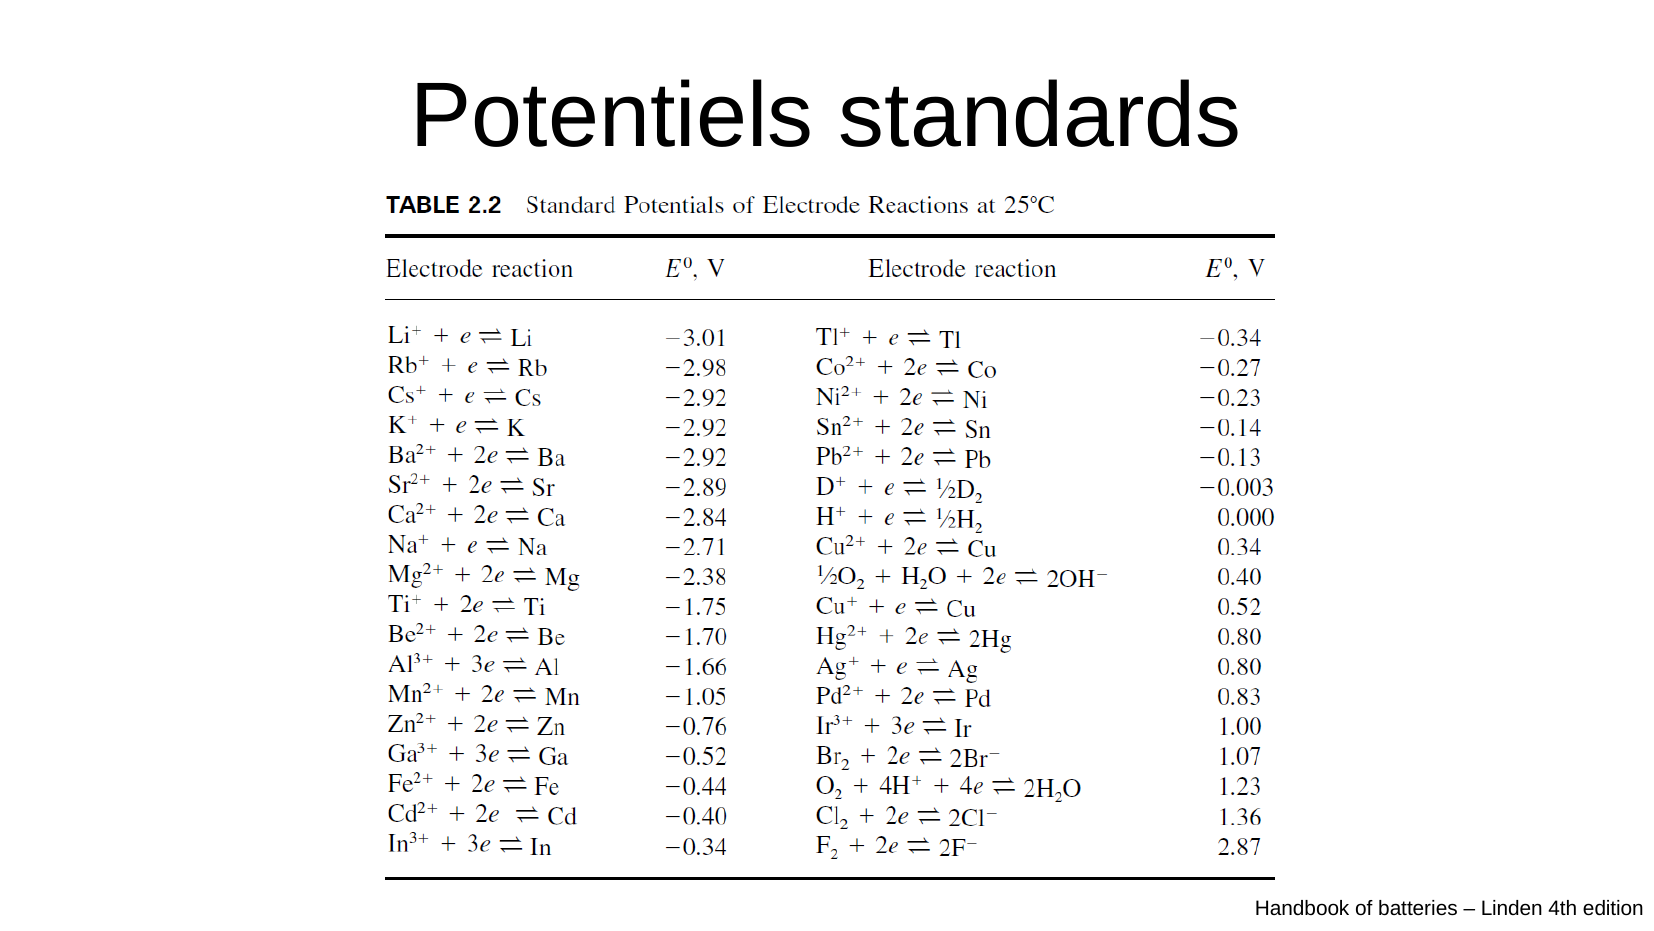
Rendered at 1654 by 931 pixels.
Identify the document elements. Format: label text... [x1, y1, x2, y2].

picture [361, 177, 1312, 906]
text_box Handbook of batteries – Linden 4th edition [1240, 889, 1654, 931]
title Potentiels standards [82, 37, 1571, 193]
